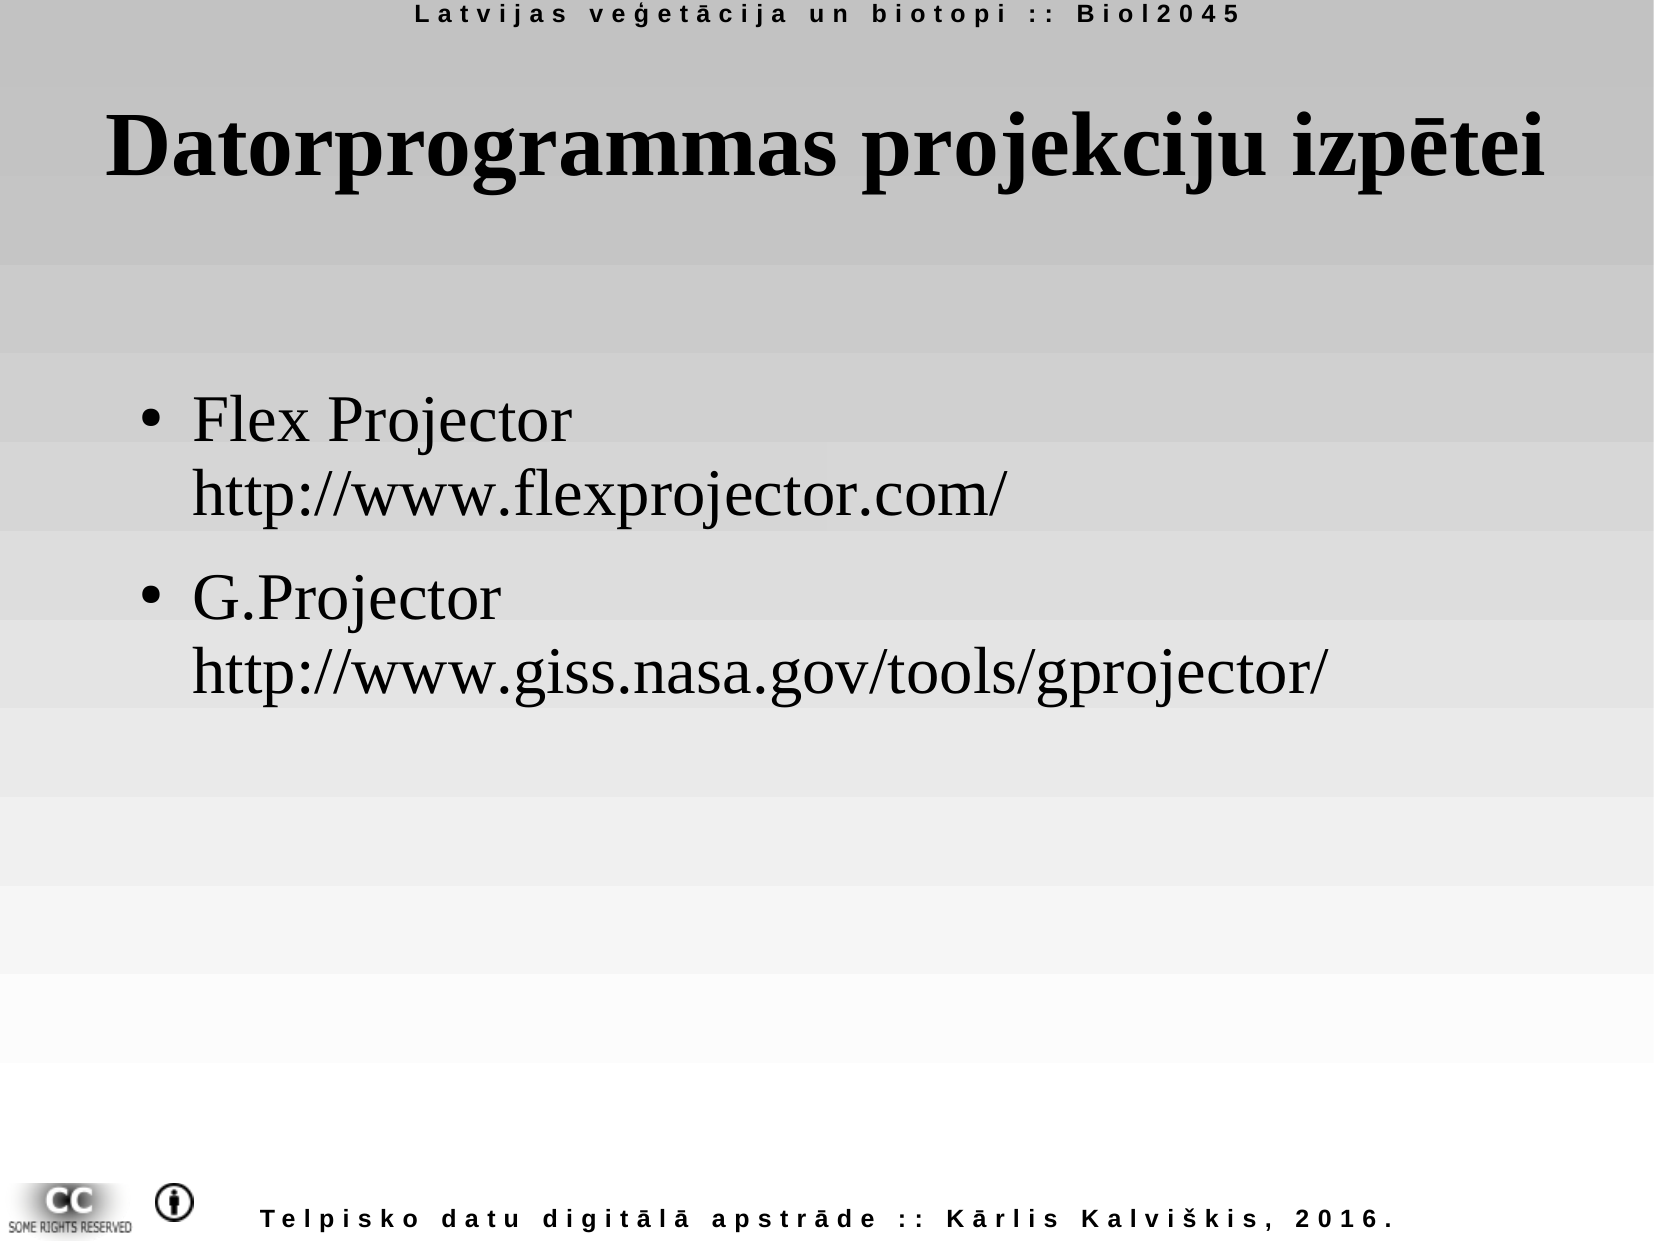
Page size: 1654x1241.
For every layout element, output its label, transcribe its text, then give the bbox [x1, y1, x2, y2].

title Datorprogrammas projekciju izpētei [0, 1, 1654, 287]
list Flex Projector http://www.flexprojector.com/ G.Projector http://www.giss.nasa.gov/tools/gprojector/ [121, 381, 1534, 1194]
picture [0, 287, 1654, 1241]
